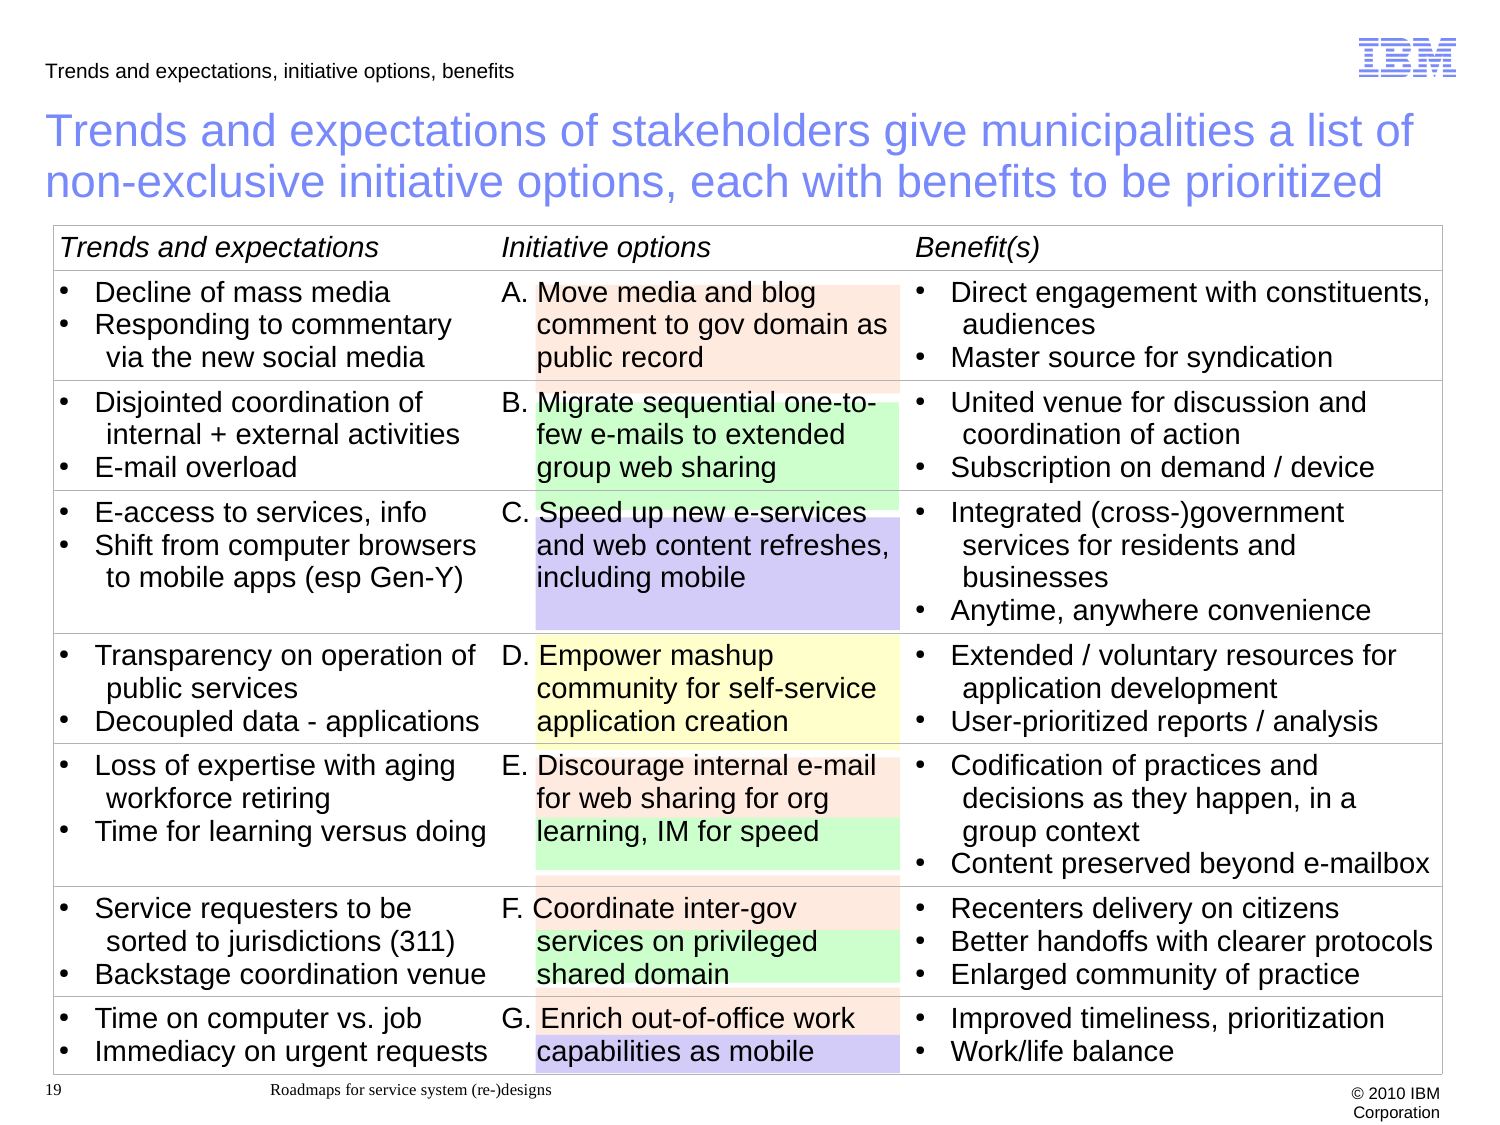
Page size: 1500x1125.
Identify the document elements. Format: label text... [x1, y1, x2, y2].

table_cell Codification of practices and decisions as they happen, in a group context Content preserved beyond e-mailbox [909, 744, 1442, 886]
table_cell E-access to services, info Shift from computer browsers to mobile apps (esp Gen-Y) [54, 491, 495, 633]
table_cell Time on computer vs. job Immediacy on urgent requests [54, 997, 495, 1074]
table_cell Integrated (cross-)government services for residents and businesses Anytime, anywhere convenience [909, 491, 1442, 633]
table_header Initiative options [495, 226, 909, 270]
table_cell D. Empower mashup community for self-service application creation [495, 634, 909, 743]
table_cell United venue for discussion and coordination of action Subscription on demand / device [909, 381, 1442, 490]
table_cell Direct engagement with constituents, audiences Master source for syndication [909, 271, 1442, 380]
table_cell Service requesters to be sorted to jurisdictions (311) Backstage coordination venue [54, 887, 495, 996]
table_cell Extended / voluntary resources for application development User-prioritized reports / analysis [909, 634, 1442, 743]
table_header Trends and expectations [54, 226, 495, 270]
table_cell Loss of expertise with aging workforce retiring Time for learning versus doing [54, 744, 495, 886]
table_cell G. Enrich out-of-office work capabilities as mobile [495, 997, 909, 1074]
table_cell E. Discourage internal e-mail for web sharing for org learning, IM for speed [495, 744, 909, 886]
picture [1359, 37, 1456, 77]
title Trends and expectations of stakeholders give municipalities a list of non-exclusive initiative options, each with benefits to be prioritized [30, 97, 1456, 244]
table_cell F. Coordinate inter-gov services on privileged shared domain [495, 887, 909, 996]
text_box Trends and expectations, initiative options, benefits [30, 37, 1306, 83]
table_cell Transparency on operation of public services Decoupled data - applications [54, 634, 495, 743]
table_cell C. Speed up new e-services and web content refreshes, including mobile [495, 491, 909, 633]
table_cell Disjointed coordination of internal + external activities E-mail overload [54, 381, 495, 490]
table_cell Improved timeliness, prioritization Work/life balance [909, 997, 1442, 1074]
table_cell B. Migrate sequential one-to- few e-mails to extended group web sharing [495, 381, 909, 490]
table_header Benefit(s) [909, 226, 1442, 270]
table_cell Decline of mass media Responding to commentary via the new social media [54, 271, 495, 380]
table_cell Recenters delivery on citizens Better handoffs with clearer protocols Enlarged community of practice [909, 887, 1442, 996]
table_cell A. Move media and blog comment to gov domain as public record [495, 271, 909, 380]
